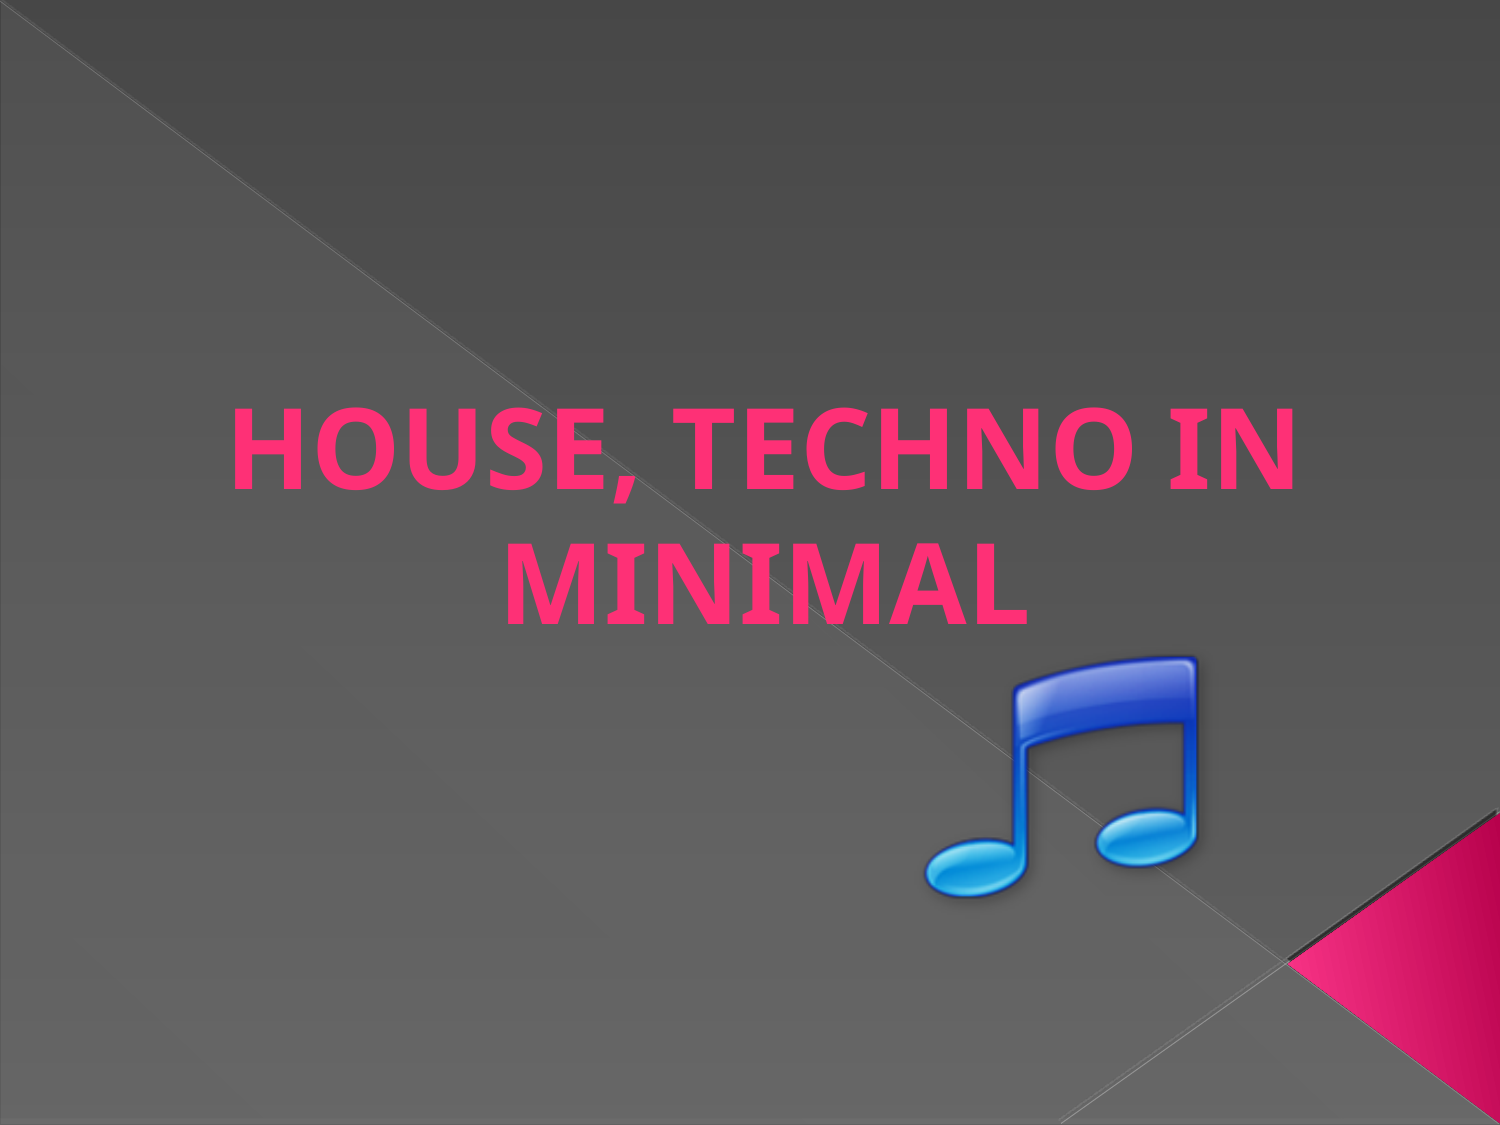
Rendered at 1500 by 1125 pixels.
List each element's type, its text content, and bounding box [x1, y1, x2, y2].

picture [914, 644, 1219, 919]
text_box House, techno in minimal [71, 369, 1458, 655]
